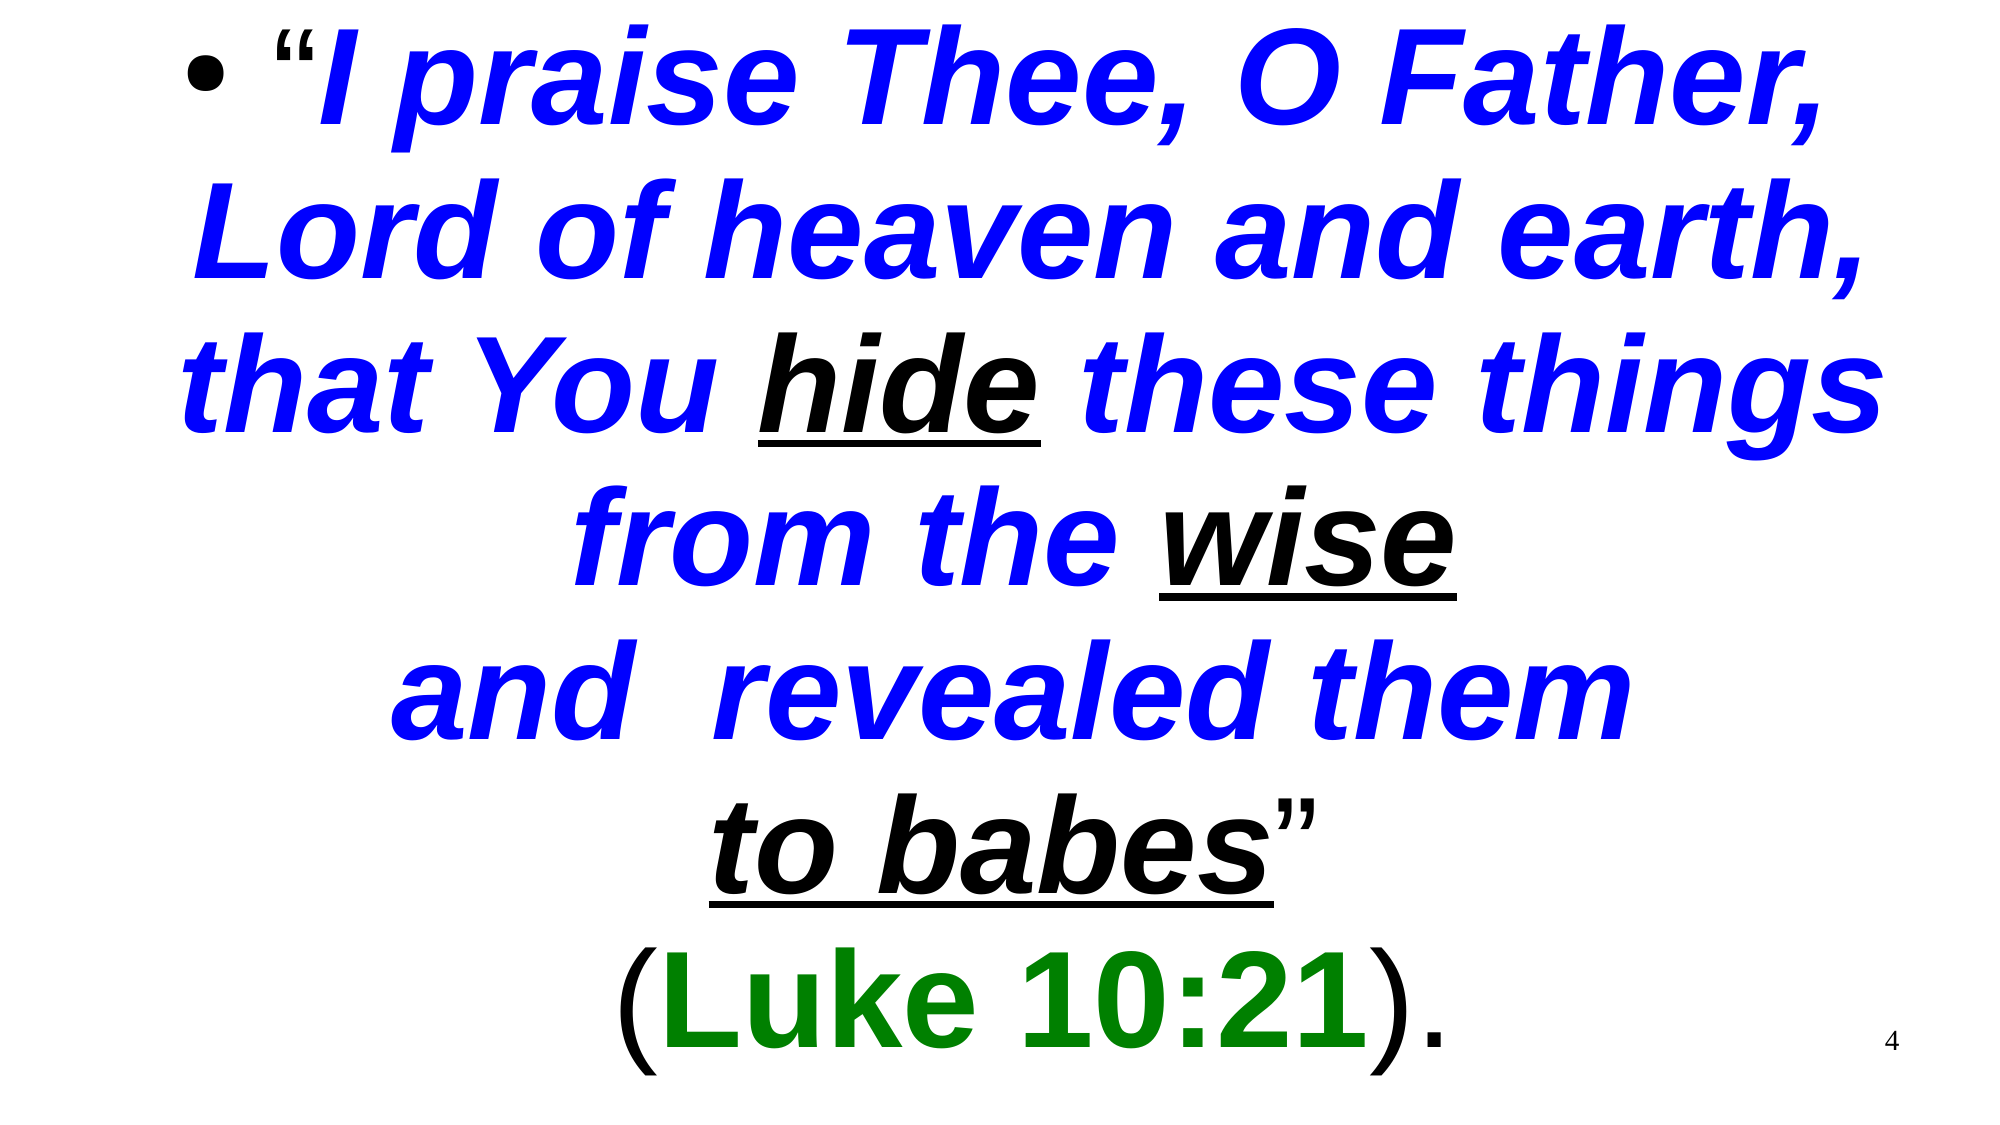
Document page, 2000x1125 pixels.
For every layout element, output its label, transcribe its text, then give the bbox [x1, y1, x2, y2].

list “I praise Thee, O Father, Lord of heaven and earth, that You hide these things from the wise and revealed them to babes” (Luke 10:21). [0, 0, 1996, 1123]
